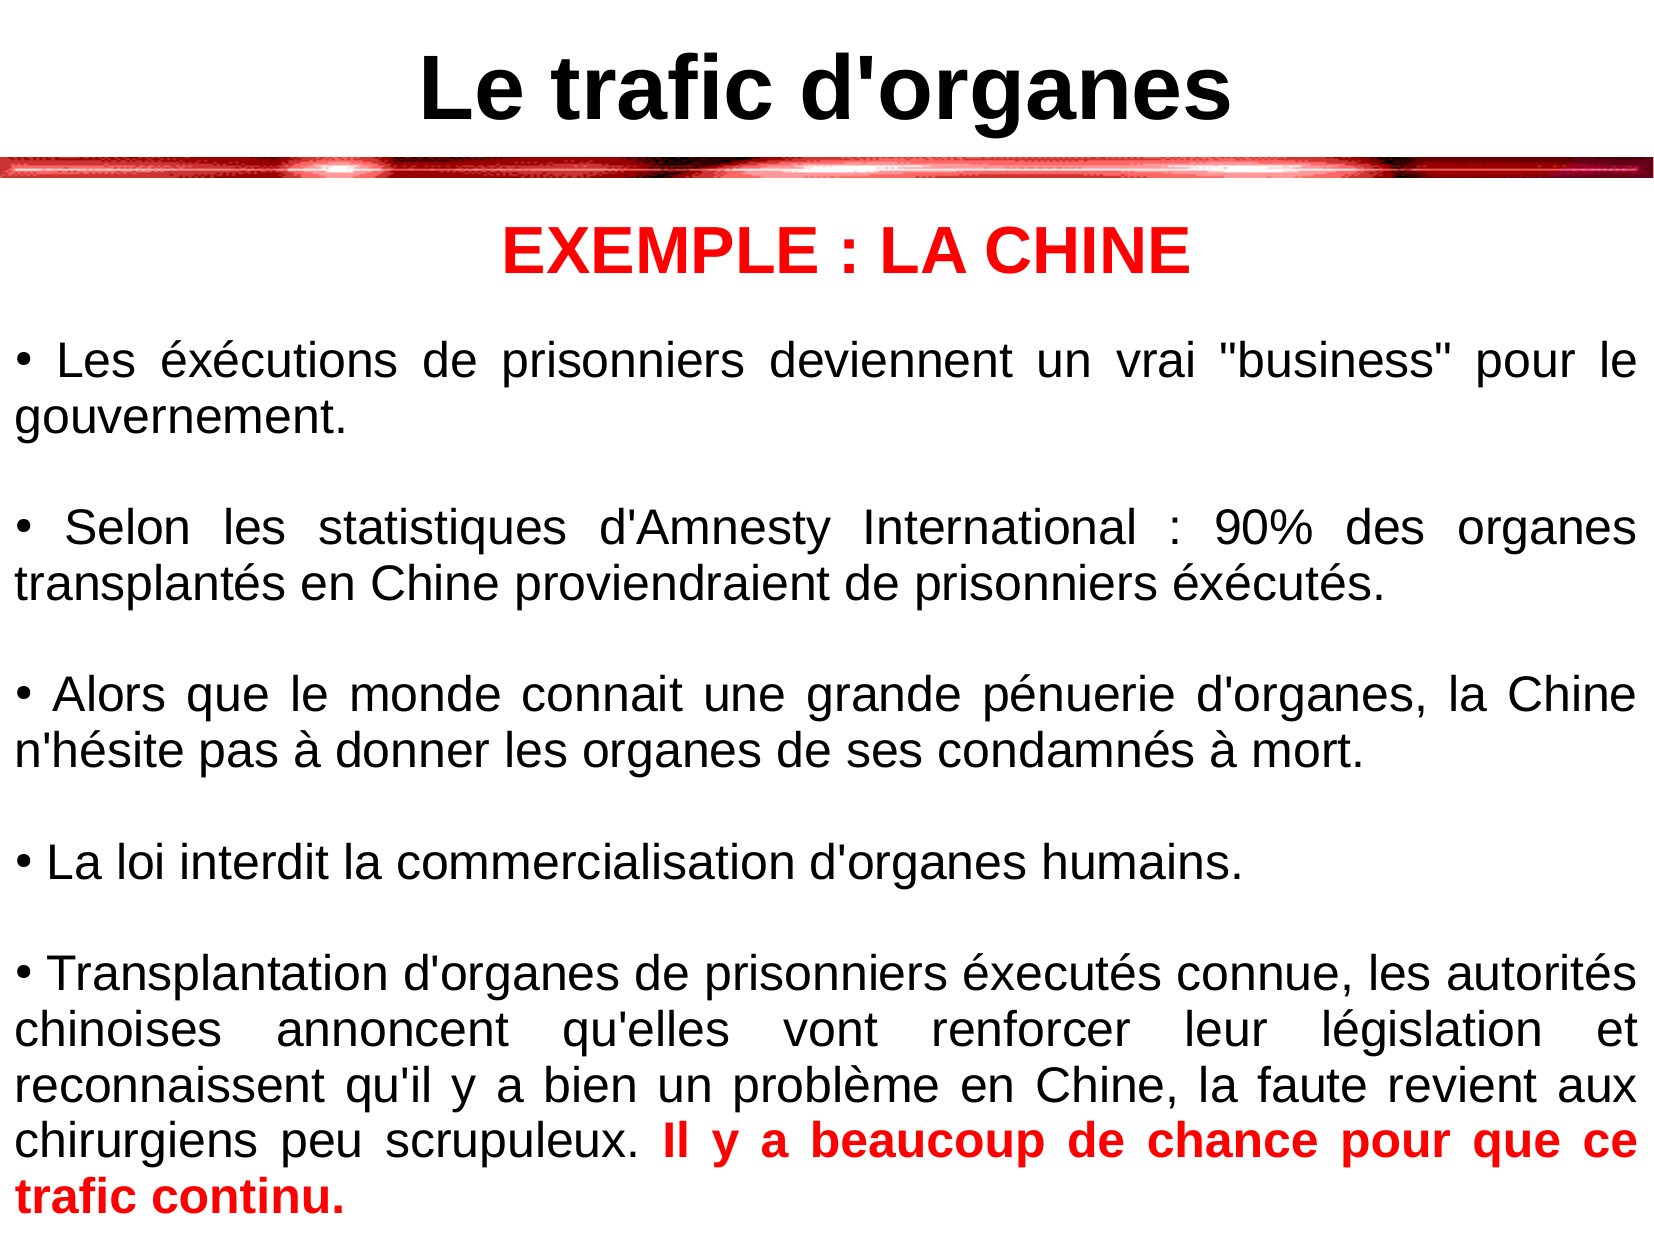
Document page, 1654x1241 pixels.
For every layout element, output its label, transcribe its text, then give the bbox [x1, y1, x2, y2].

text_box EXEMPLE : LA CHINE [265, 205, 1447, 296]
picture [0, 157, 1654, 178]
text_box Les éxécutions de prisonniers deviennent un vrai "business" pour le gouvernement. Selon les statistiques d'Amnesty International : 90% des organes transplantés en Chine proviendraient de prisonniers éxécutés. Alors que le monde connait une grande pénuerie d'organes, la Chine n'hésite pas à donner les organes de ses condamnés à mort. La loi interdit la commercialisation d'organes humains. Transplantation d'organes de prisonniers éxecutés connue, les autorités chinoises annoncent qu'elles vont renforcer leur législation et reconnaissent qu'il y a bien un problème en Chine, la faute revient aux chirurgiens peu scrupuleux. Il y a beaucoup de chance pour que ce trafic continu. [0, 324, 1654, 1235]
text_box Le trafic d'organes [0, 29, 1654, 148]
